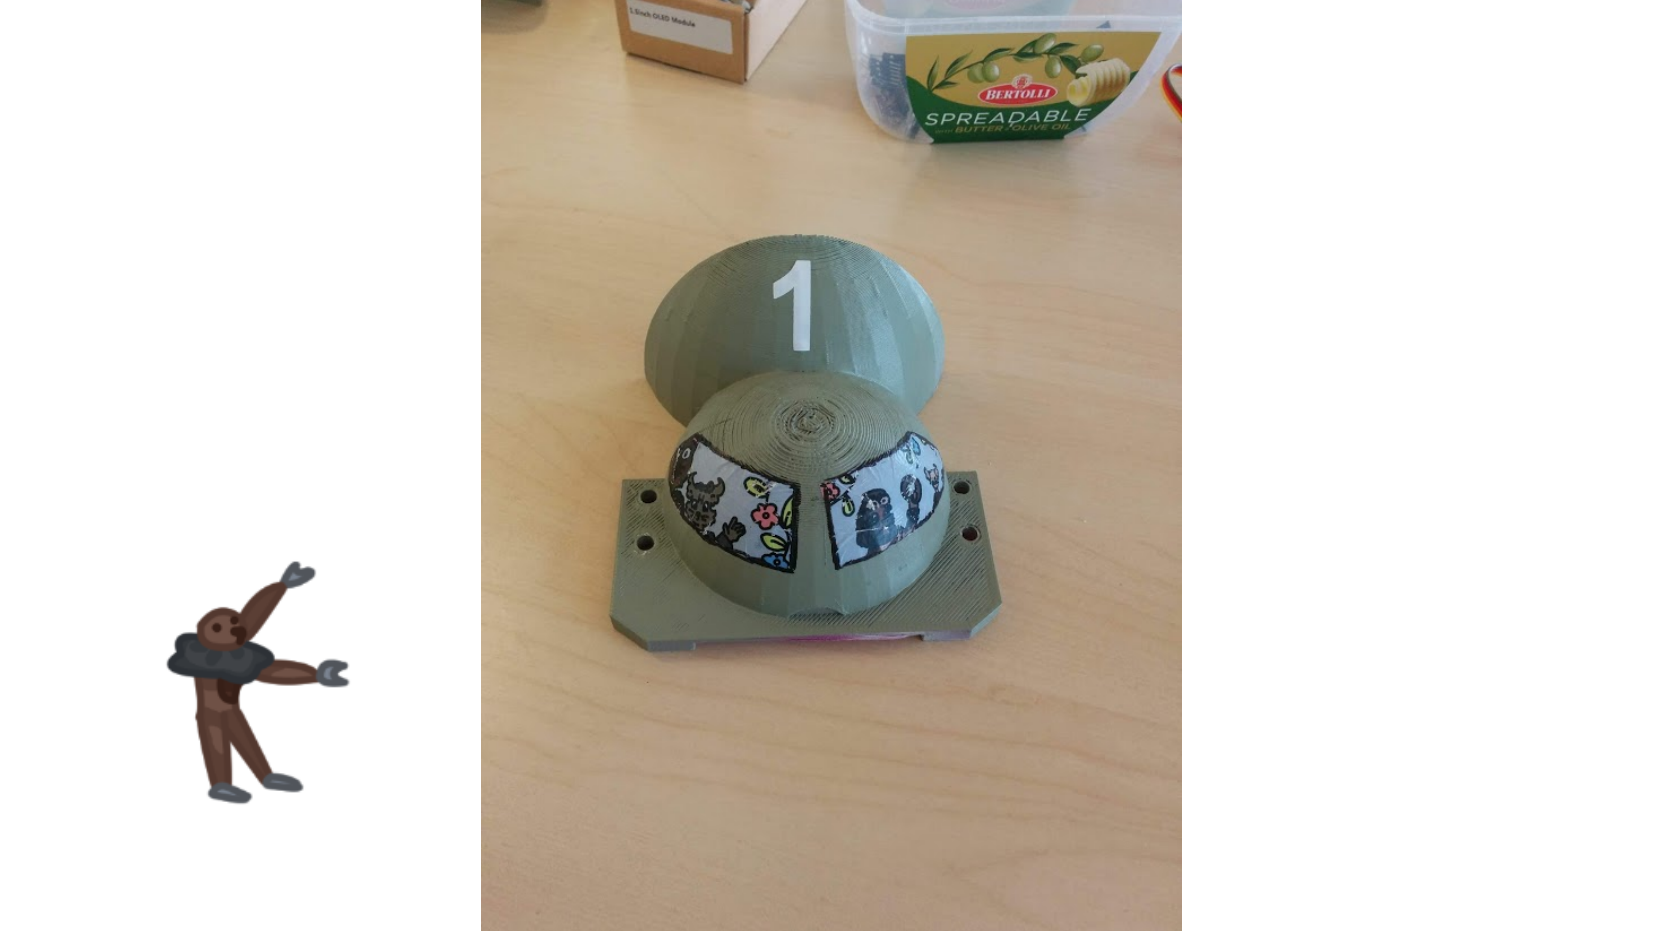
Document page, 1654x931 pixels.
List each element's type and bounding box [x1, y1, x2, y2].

picture [481, 0, 1182, 931]
picture [153, 540, 378, 827]
